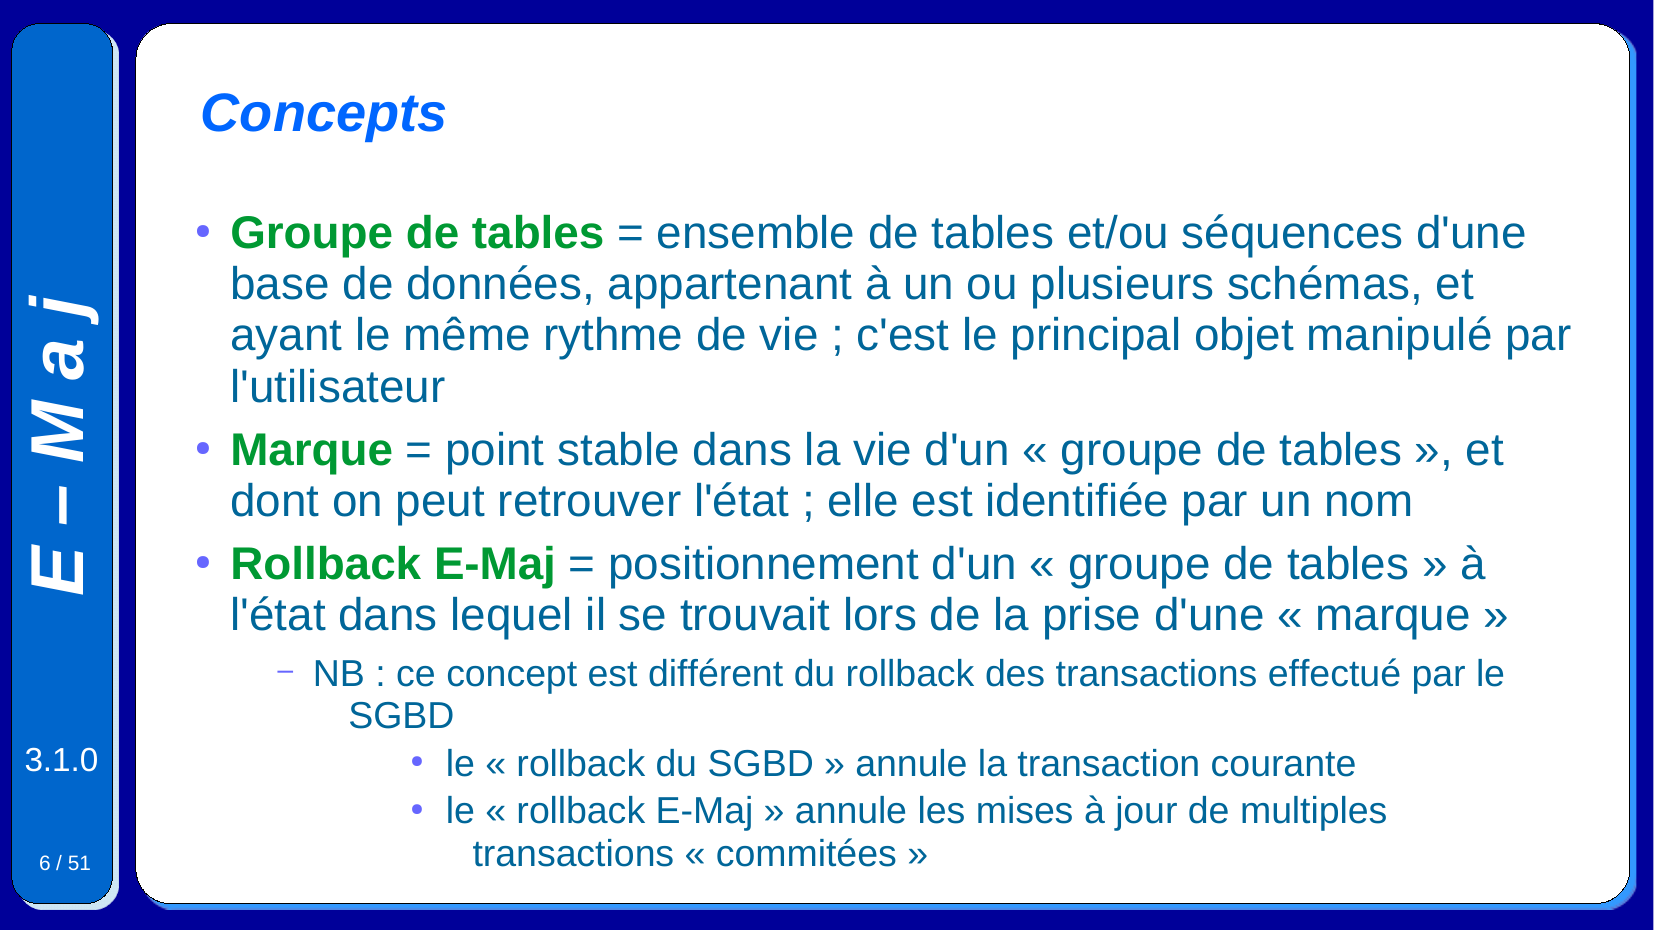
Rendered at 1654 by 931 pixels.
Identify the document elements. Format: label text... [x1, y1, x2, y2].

title Concepts [200, 34, 1575, 191]
list Groupe de tables = ensemble de tables et/ou séquences d'une base de données, appartenant à un ou plusieurs schémas, et ayant le même rythme de vie ; c'est le principal objet manipulé par l'utilisateur Marque = point stable dans la vie d'un « groupe de tables », et dont on peut retrouver l'état ; elle est identifiée par un nom Rollback E-Maj = positionnement d'un « groupe de tables » à l'état dans lequel il se trouvait lors de la prise d'une « marque » NB : ce concept est différent du rollback des transactions effectué par le SGBD le « rollback du SGBD » annule la transaction courante le « rollback E-Maj » annule les mises à jour de multiples transactions « commitées » [177, 206, 1587, 875]
